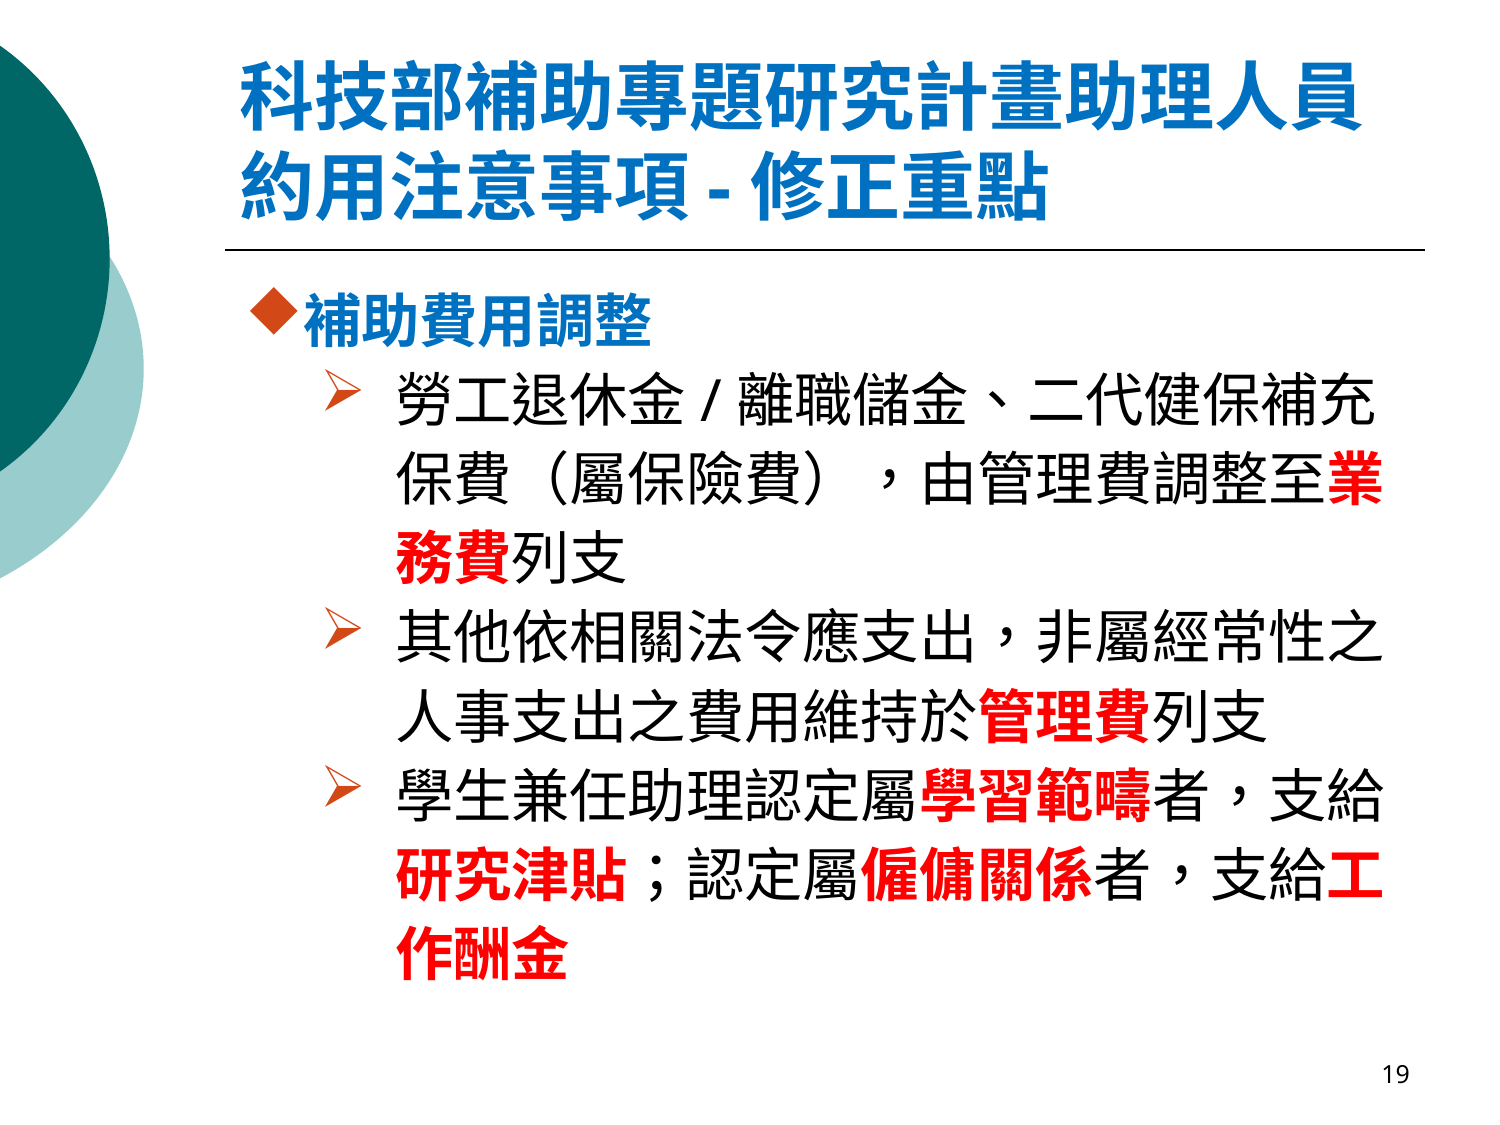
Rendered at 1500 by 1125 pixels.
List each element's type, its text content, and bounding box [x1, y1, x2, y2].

slide_number <number> [1074, 1025, 1425, 1100]
text_box 補助費用調整 勞工退休金/離職儲金、二代健保補充保費（屬保險費），由管理費調整至業務費列支 其他依相關法令應支出，非屬經常性之人事支出之費用維持於管理費列支 學生兼任助理認定屬學習範疇者，支給研究津貼；認定屬僱傭關係者，支給工作酬金 [230, 267, 1412, 995]
title 科技部補助專題研究計畫助理人員約用注意事項-修正重點 [224, 49, 1425, 237]
